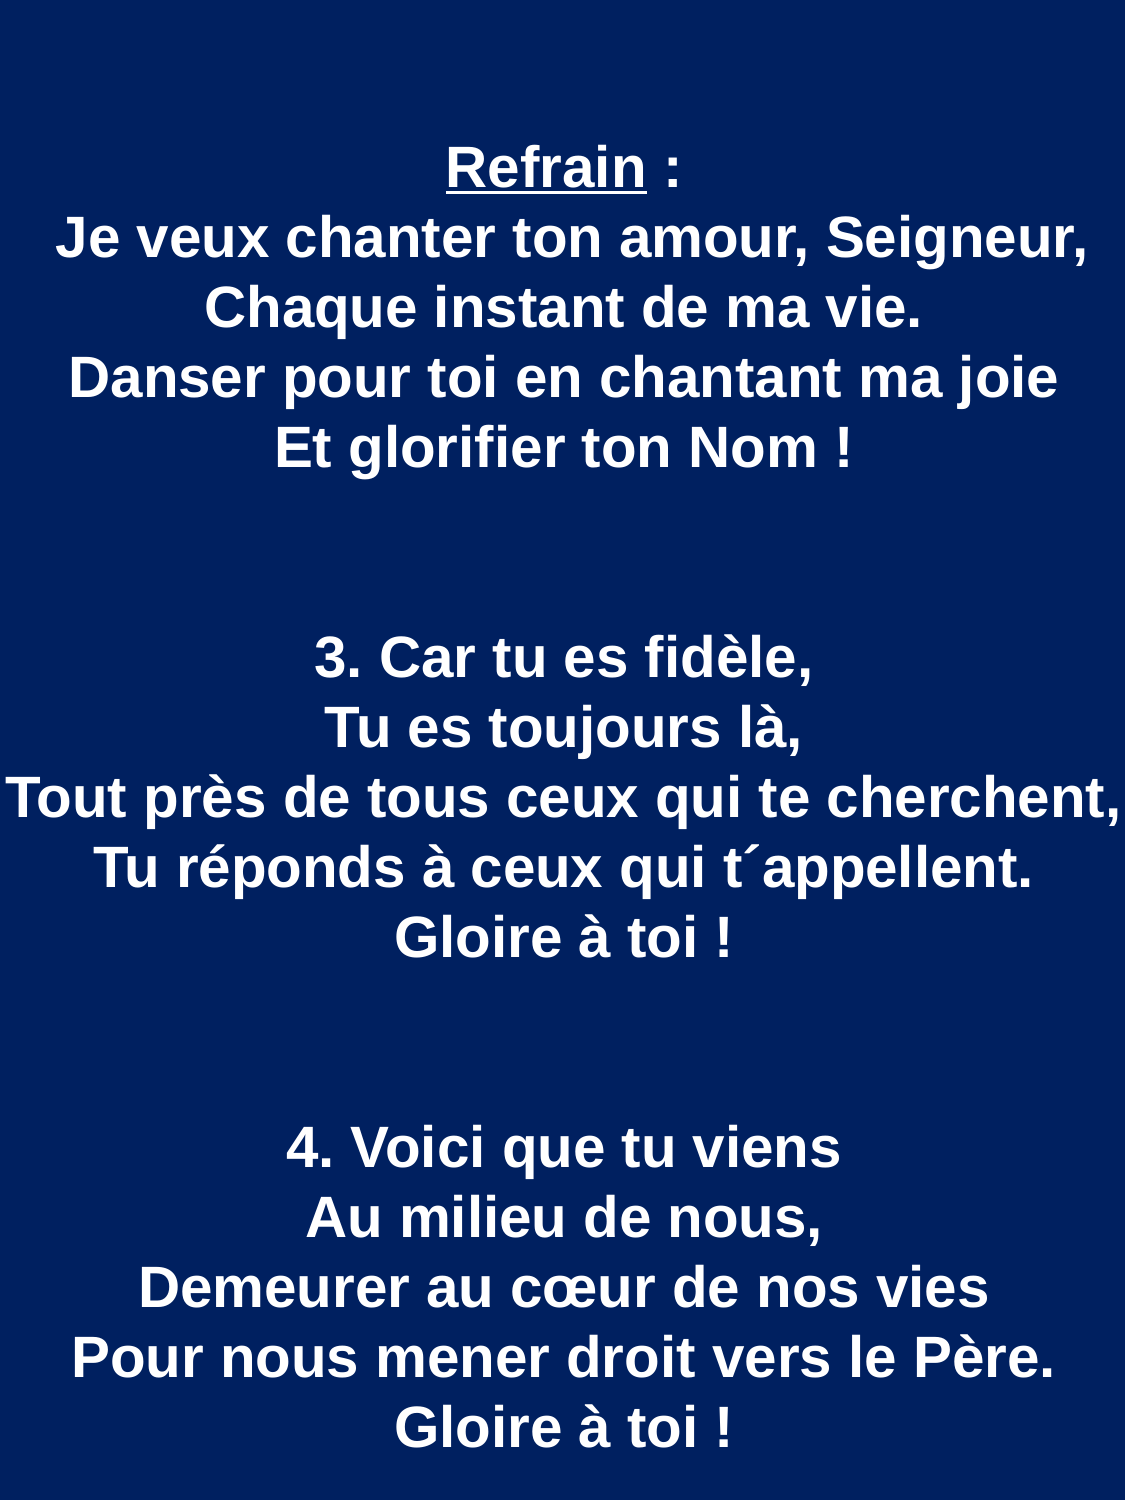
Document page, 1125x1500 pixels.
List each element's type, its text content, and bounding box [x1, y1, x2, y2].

text_box Refrain : Je veux chanter ton amour, Seigneur, Chaque instant de ma vie. Danser pour toi en chantant ma joie Et glorifier ton Nom ! 3. Car tu es fidèle, Tu es toujours là, Tout près de tous ceux qui te cherchent, Tu réponds à ceux qui t´appellent. Gloire à toi ! 4. Voici que tu viens Au milieu de nous, Demeurer au cœur de nos vies Pour nous mener droit vers le Père. Gloire à toi ! [0, 76, 1125, 1491]
